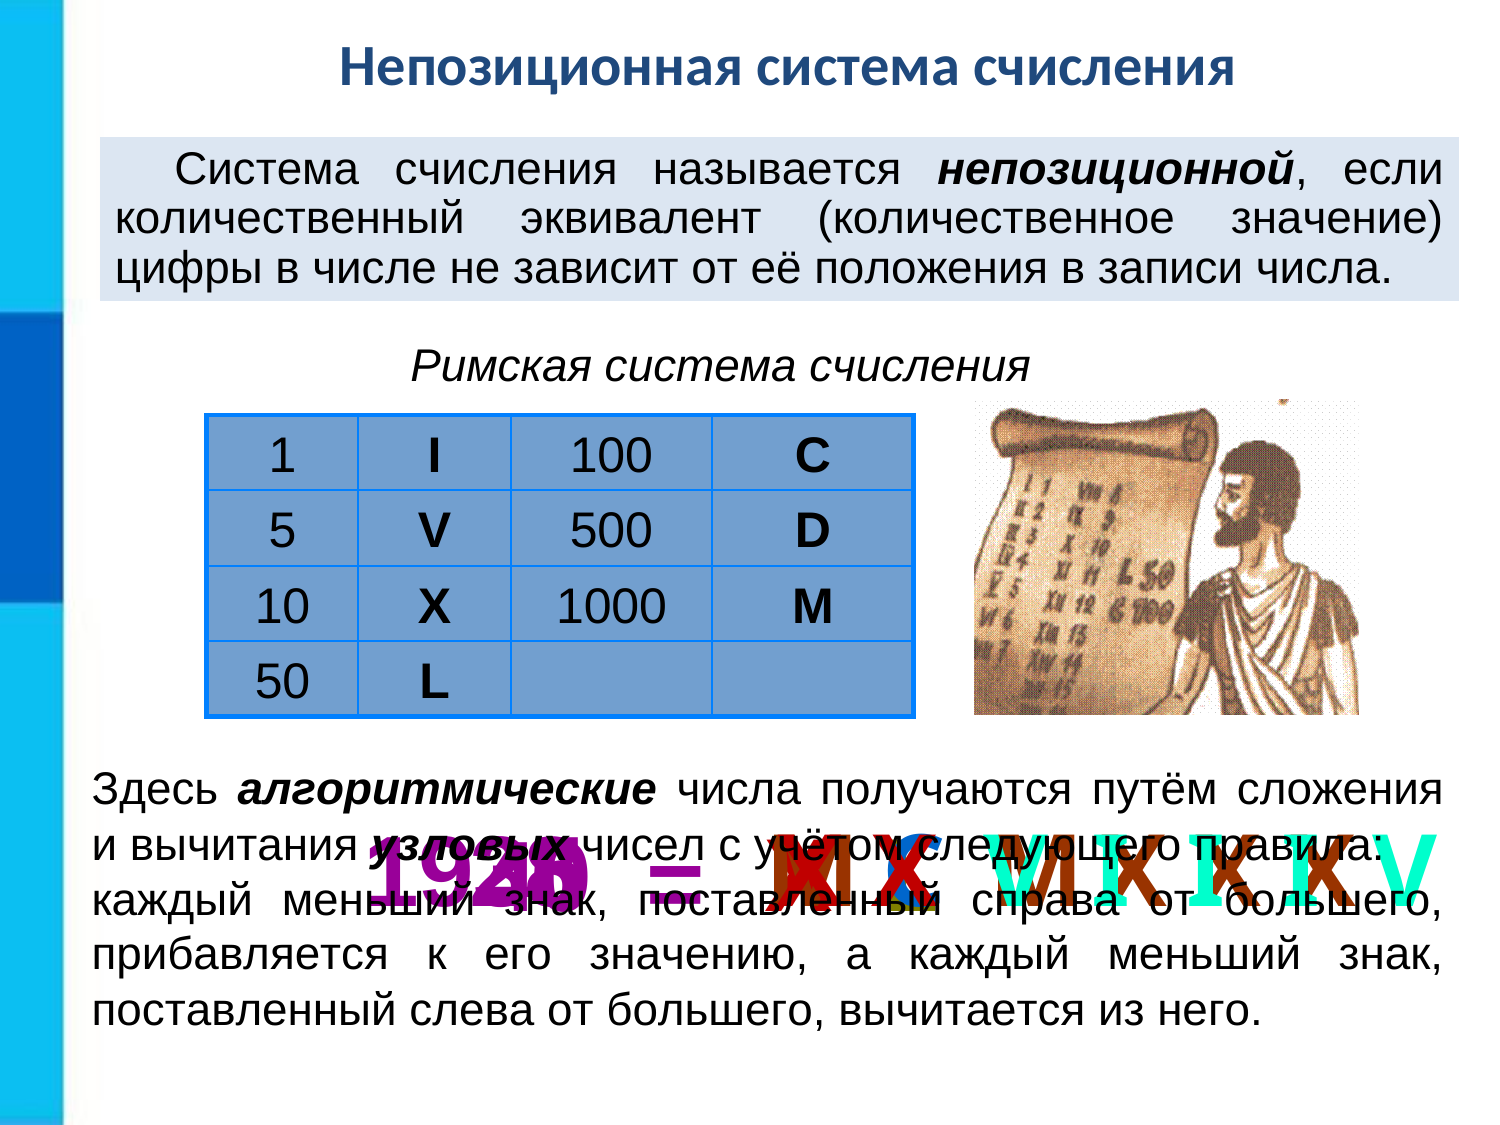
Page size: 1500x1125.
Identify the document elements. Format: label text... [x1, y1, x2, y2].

table_cell 5 [209, 491, 357, 565]
table_cell X [359, 567, 510, 640]
table_cell 50 [209, 642, 357, 714]
table_cell 10 [209, 567, 357, 640]
text_box Система счисления называется непозиционной, если количественный эквивалент (количественное значение) цифры в числе не зависит от её положения в записи числа. [100, 137, 1459, 301]
table_cell M [713, 567, 911, 640]
table_header I [359, 417, 510, 489]
table_header C [713, 417, 911, 489]
text_box Римская система счисления [395, 328, 1117, 399]
table_cell L [359, 642, 510, 714]
picture [0, 0, 1500, 1125]
table_cell [512, 642, 711, 714]
text_box Непозиционная система счисления [76, 0, 1500, 138]
table_header 100 [512, 417, 711, 489]
table_cell V [359, 491, 510, 565]
table_cell [713, 642, 911, 714]
text_box Здесь алгоритмические числа получаются путём сложения и вычитания узловых чисел с учётом следующего правила: каждый меньший знак, поставленный справа от большего, прибавляется к его значению, а каждый меньший знак, поставленный слева от большего, вычитается из него. [76, 751, 1459, 1042]
table_cell D [713, 491, 911, 565]
table_cell 500 [512, 491, 711, 565]
table_cell 1000 [512, 567, 711, 640]
table_header 1 [209, 417, 357, 489]
